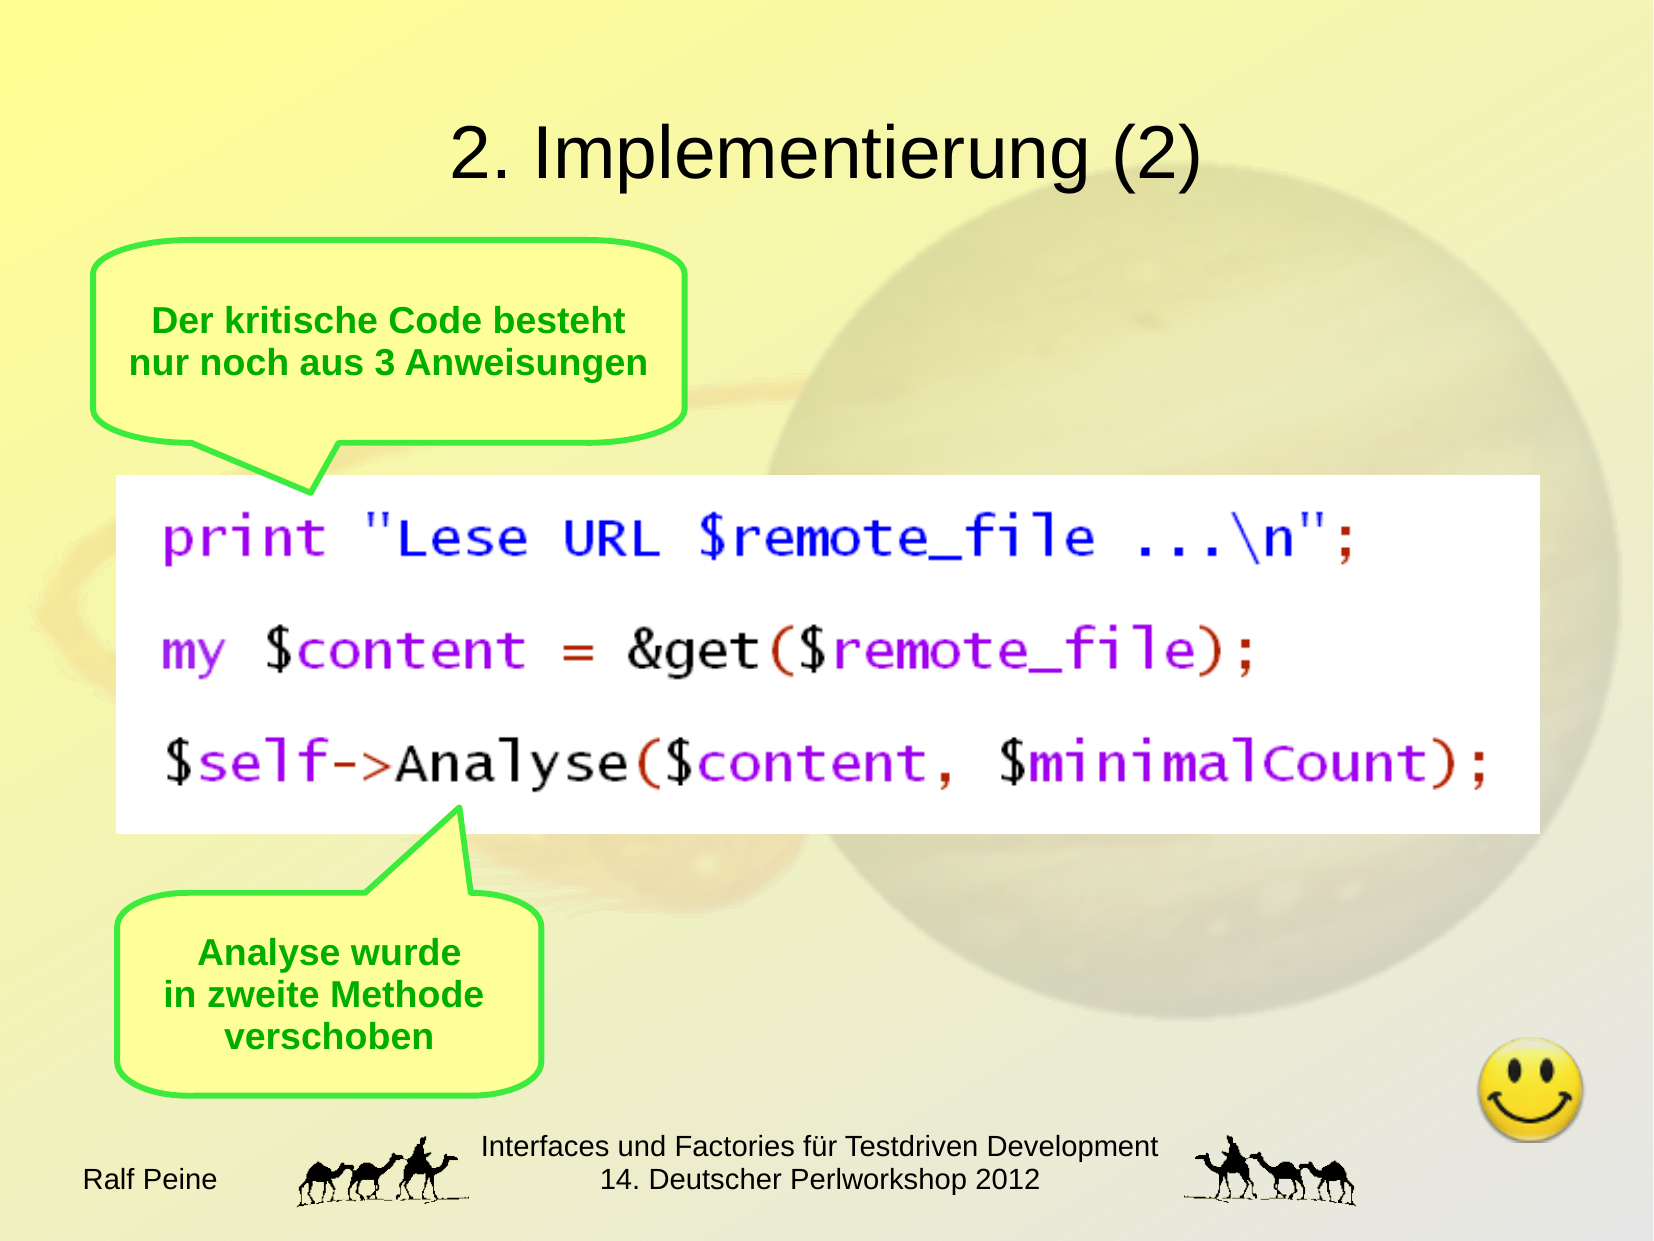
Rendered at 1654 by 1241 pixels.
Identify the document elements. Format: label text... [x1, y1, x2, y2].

picture [3, 138, 1654, 1143]
title 2. Implementierung (2) [82, 49, 1571, 257]
text_box Der kritische Code besteht nur noch aus 3 Anweisungen [93, 239, 685, 493]
text_box Analyse wurde in zweite Methode verschoben [117, 807, 542, 1096]
picture [1184, 1133, 1362, 1213]
picture [291, 1134, 469, 1214]
